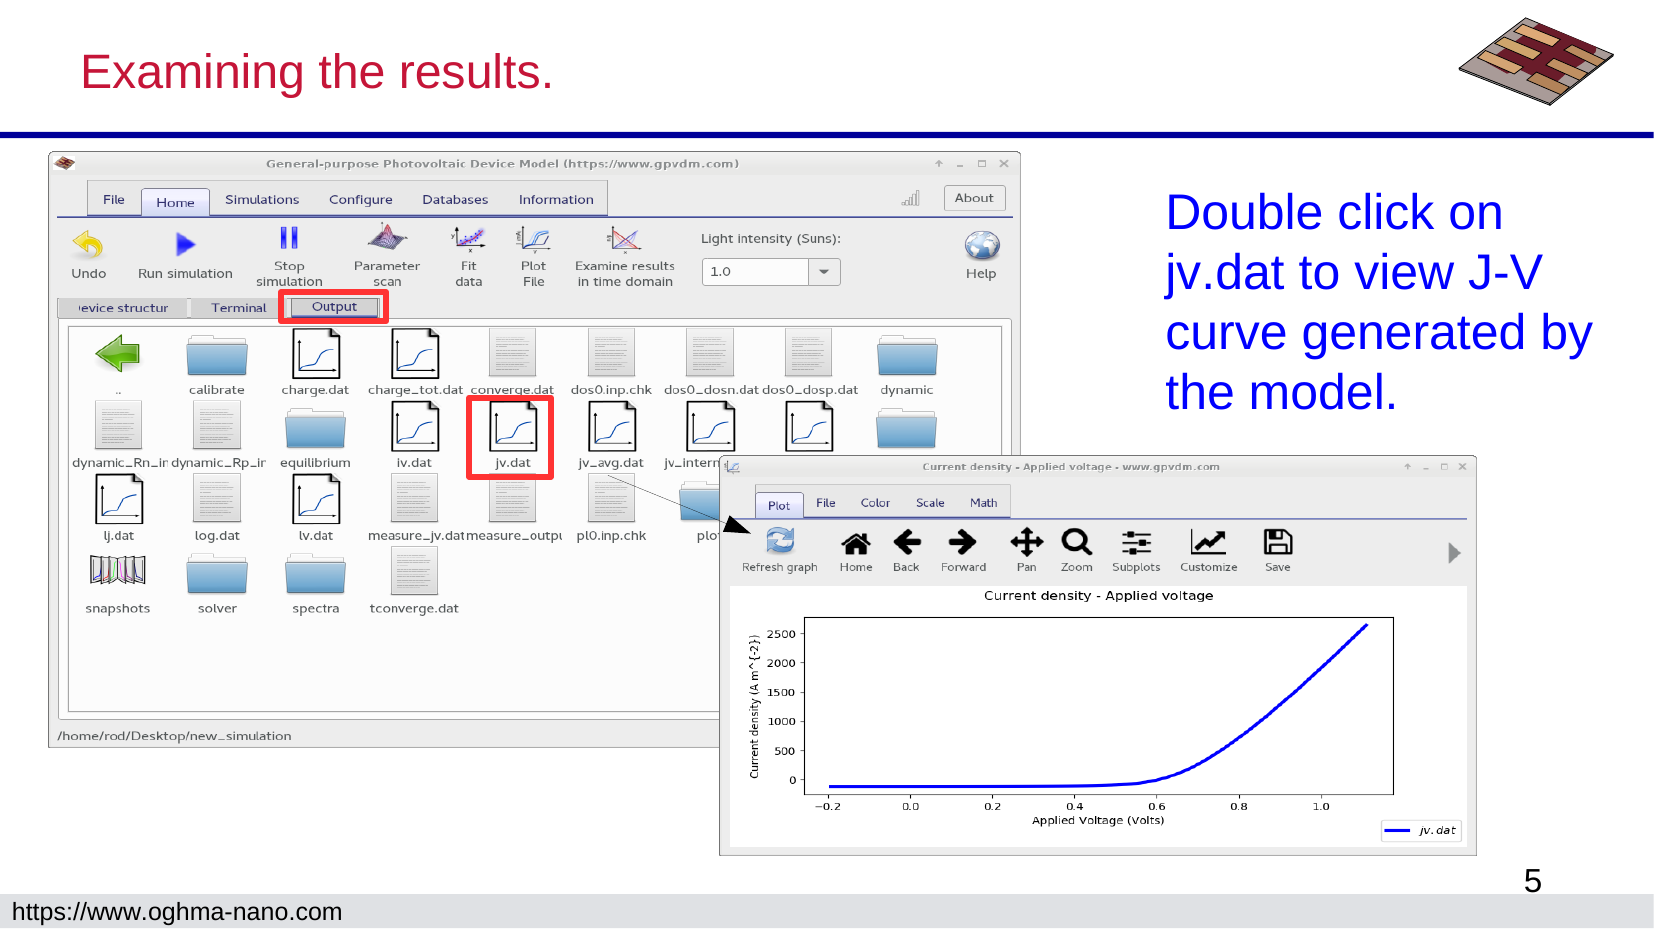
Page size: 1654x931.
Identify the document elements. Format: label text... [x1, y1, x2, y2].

title Examining the results. [65, 28, 1430, 116]
text_box <number> [1509, 852, 1654, 911]
text_box Double click on jv.dat to view J-V curve generated by the model. [1150, 171, 1630, 482]
picture [48, 151, 1477, 856]
